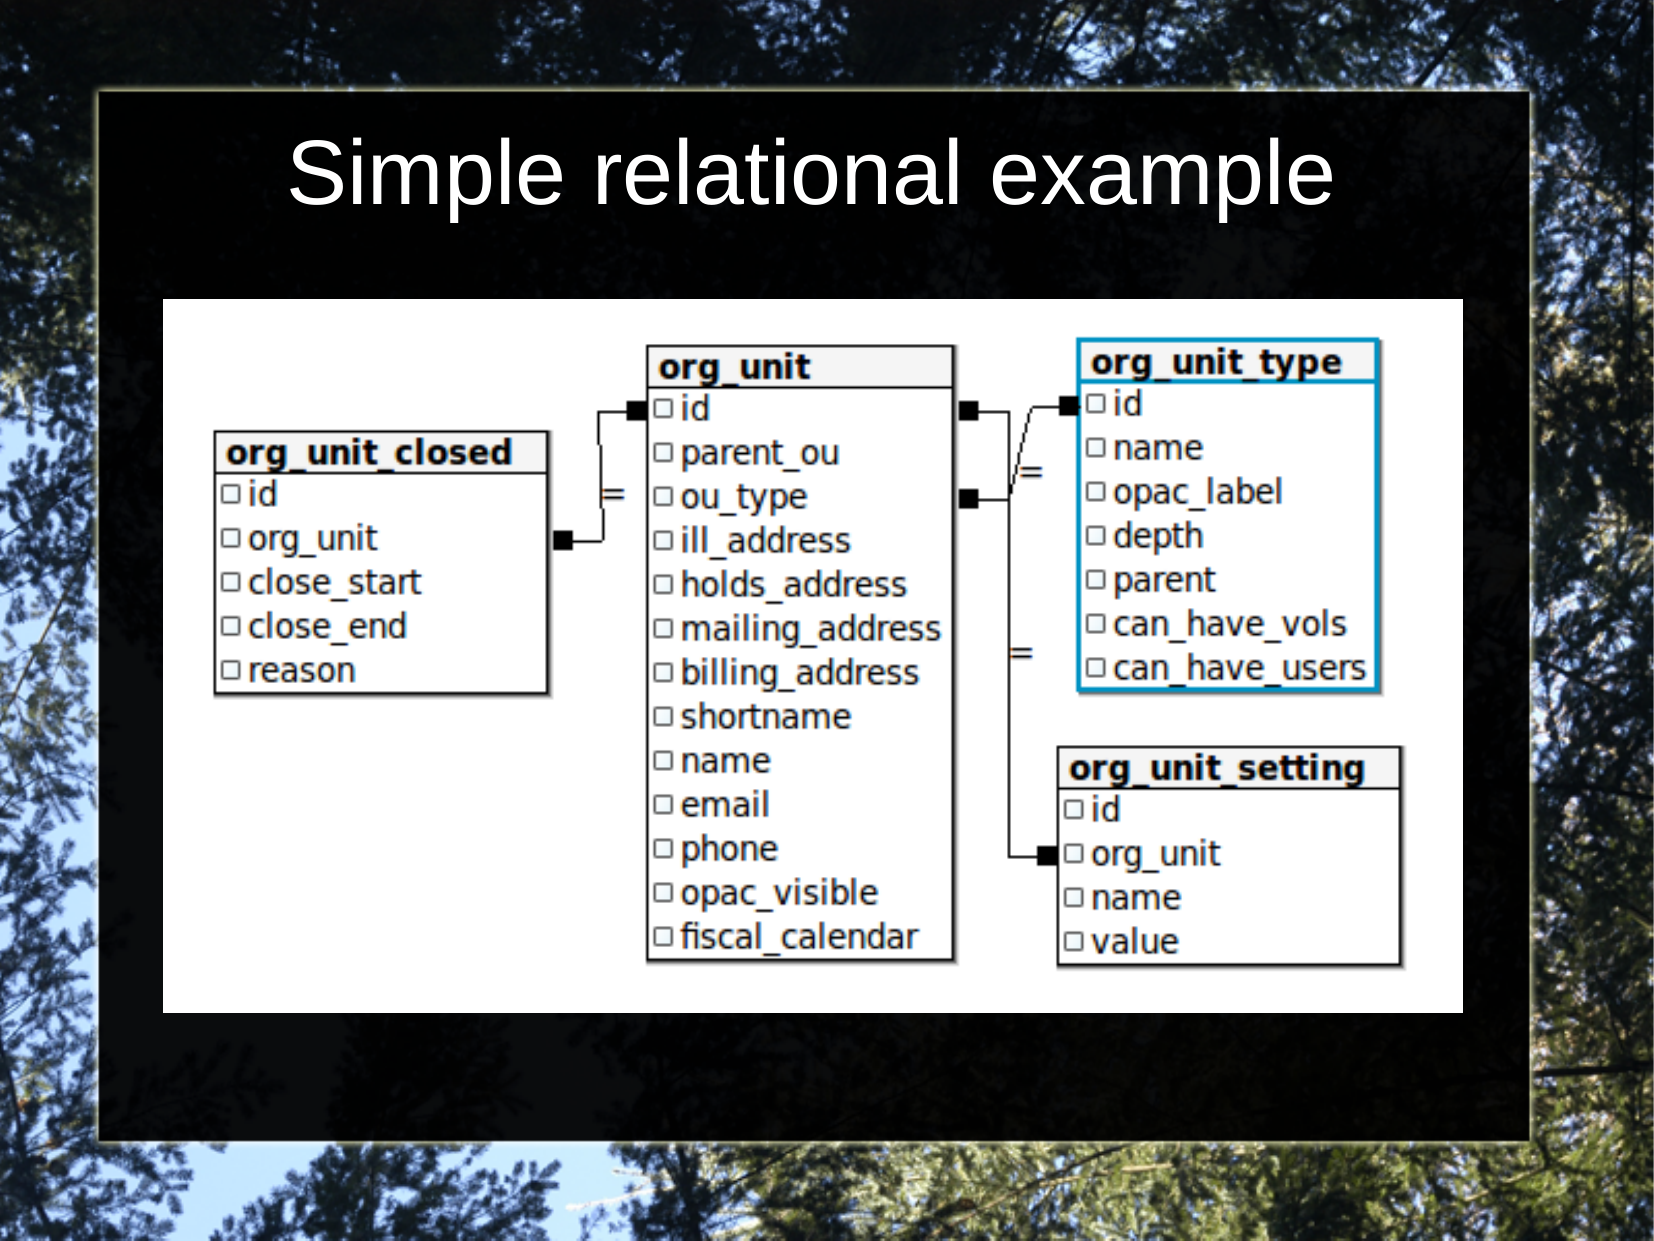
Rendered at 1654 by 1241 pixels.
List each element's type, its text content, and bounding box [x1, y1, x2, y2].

picture [0, 0, 1654, 1241]
title Simple relational example [88, 88, 1536, 257]
